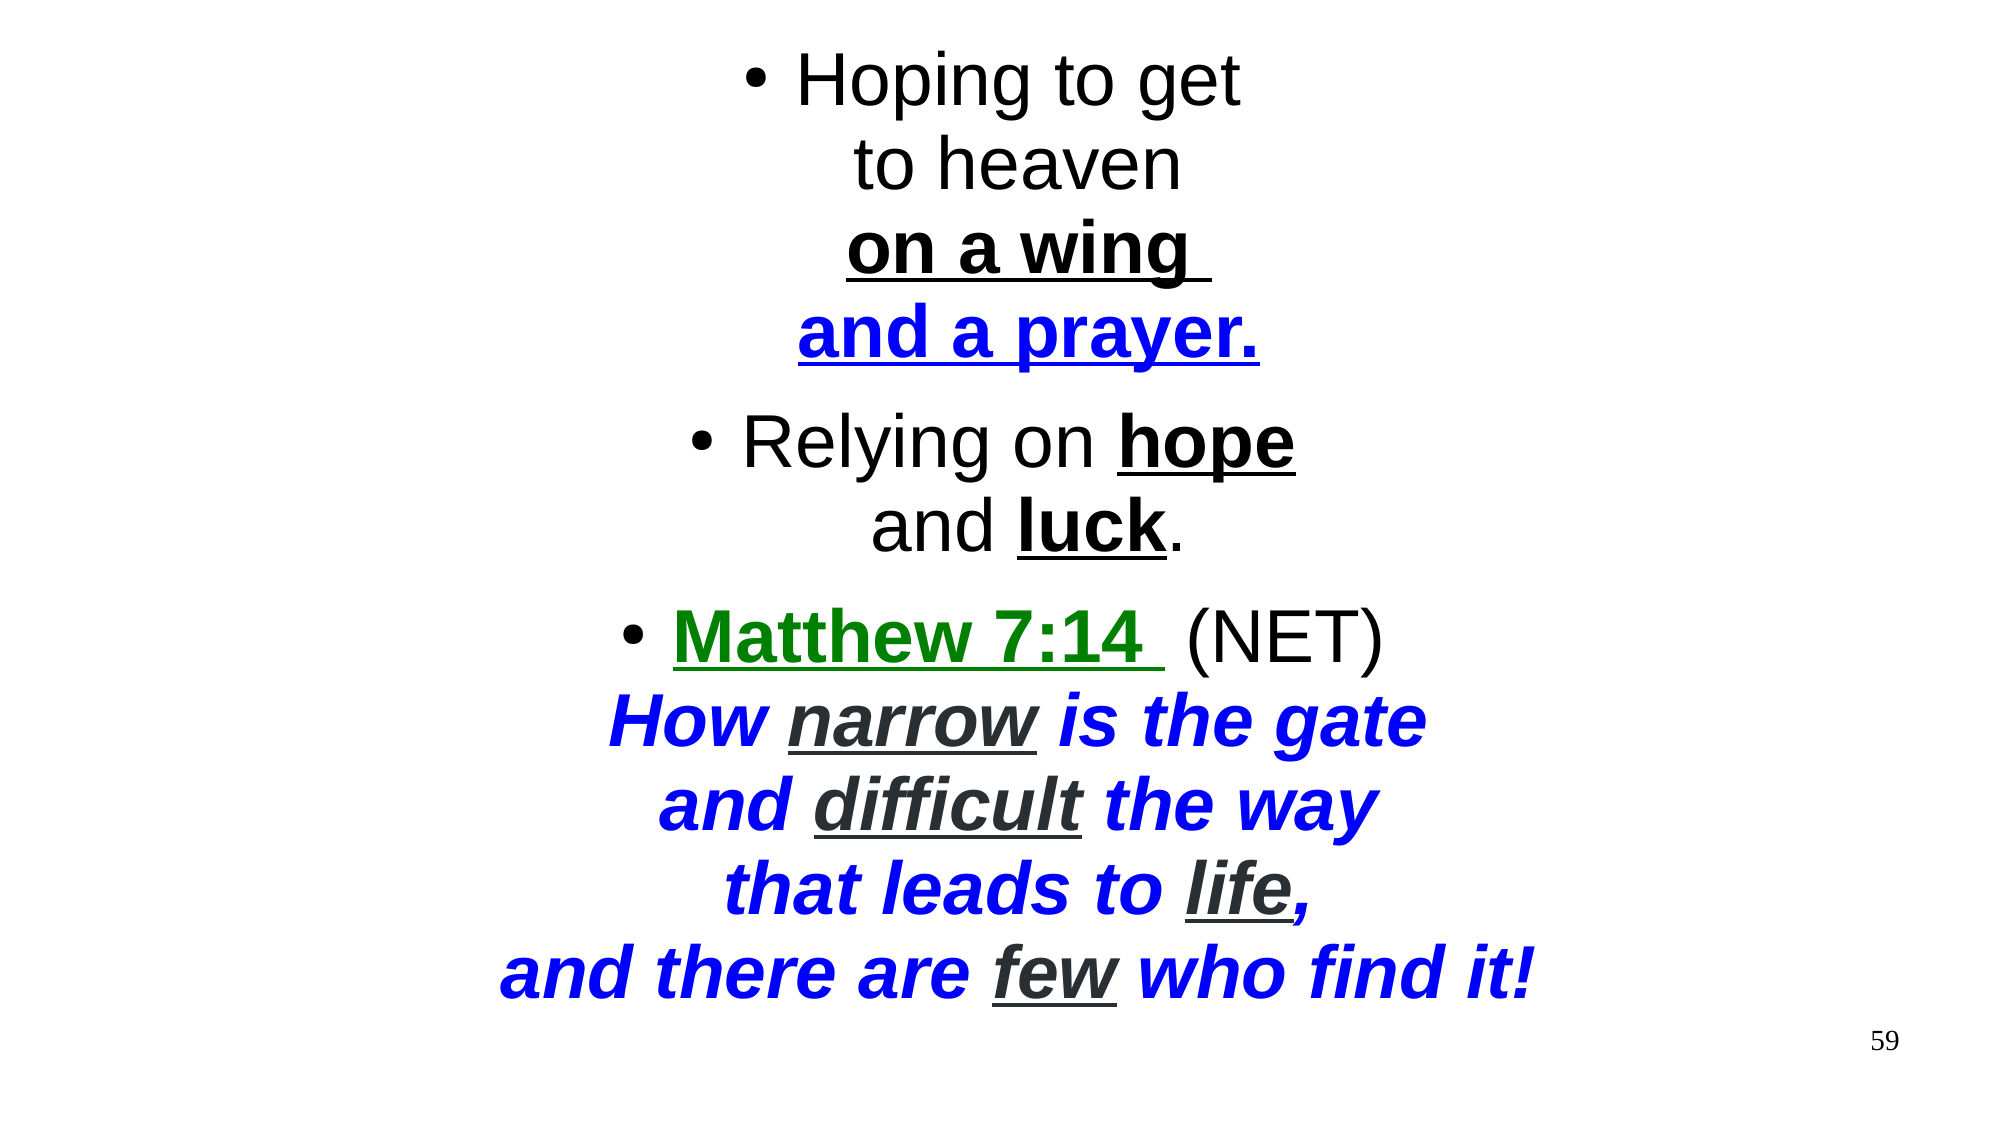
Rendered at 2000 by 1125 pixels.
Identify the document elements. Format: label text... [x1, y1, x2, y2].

list Hoping to get to heaven on a wing and a prayer. Relying on hope and luck. Matthew 7:14 (NET) How narrow is the gate and difficult the way that leads to life, and there are few who find it! [37, 37, 1951, 1088]
